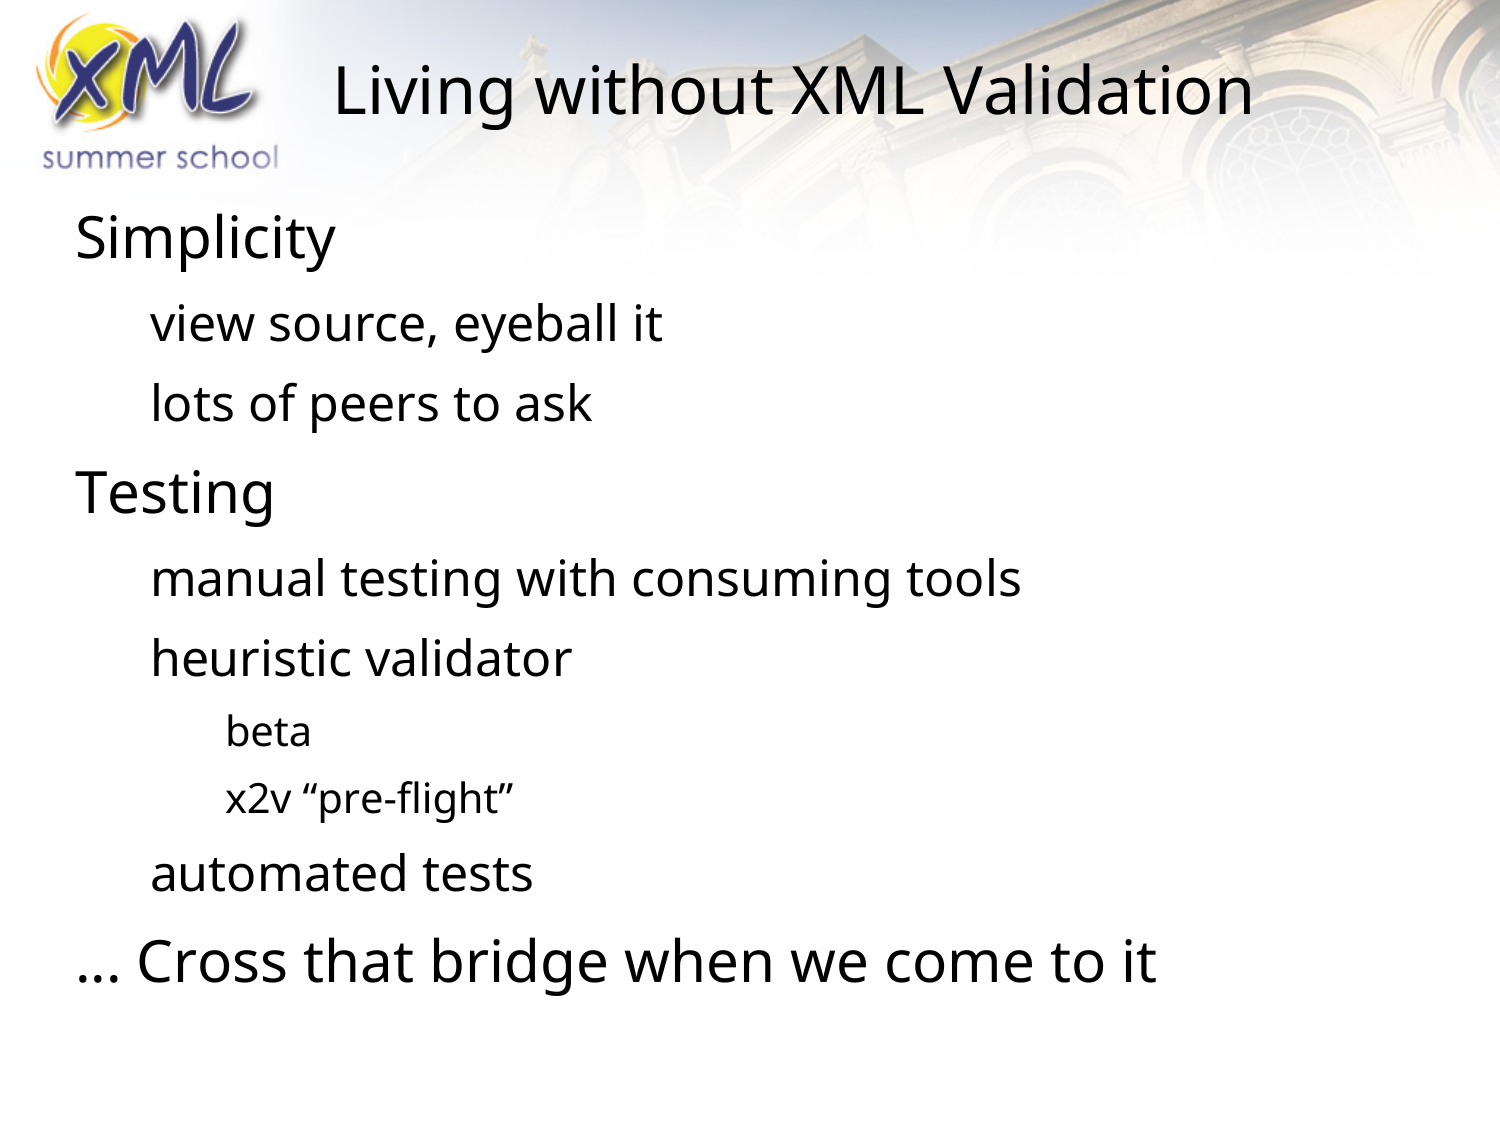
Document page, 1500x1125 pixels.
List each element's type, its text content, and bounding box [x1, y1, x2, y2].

list Simplicity view source, eyeball it lots of peers to ask Testing manual testing with consuming tools heuristic validator beta x2v “pre-flight” automated tests ... Cross that bridge when we come to it [75, 195, 1426, 991]
title Living without XML Validation [281, 8, 1306, 170]
picture [0, 0, 1500, 1125]
